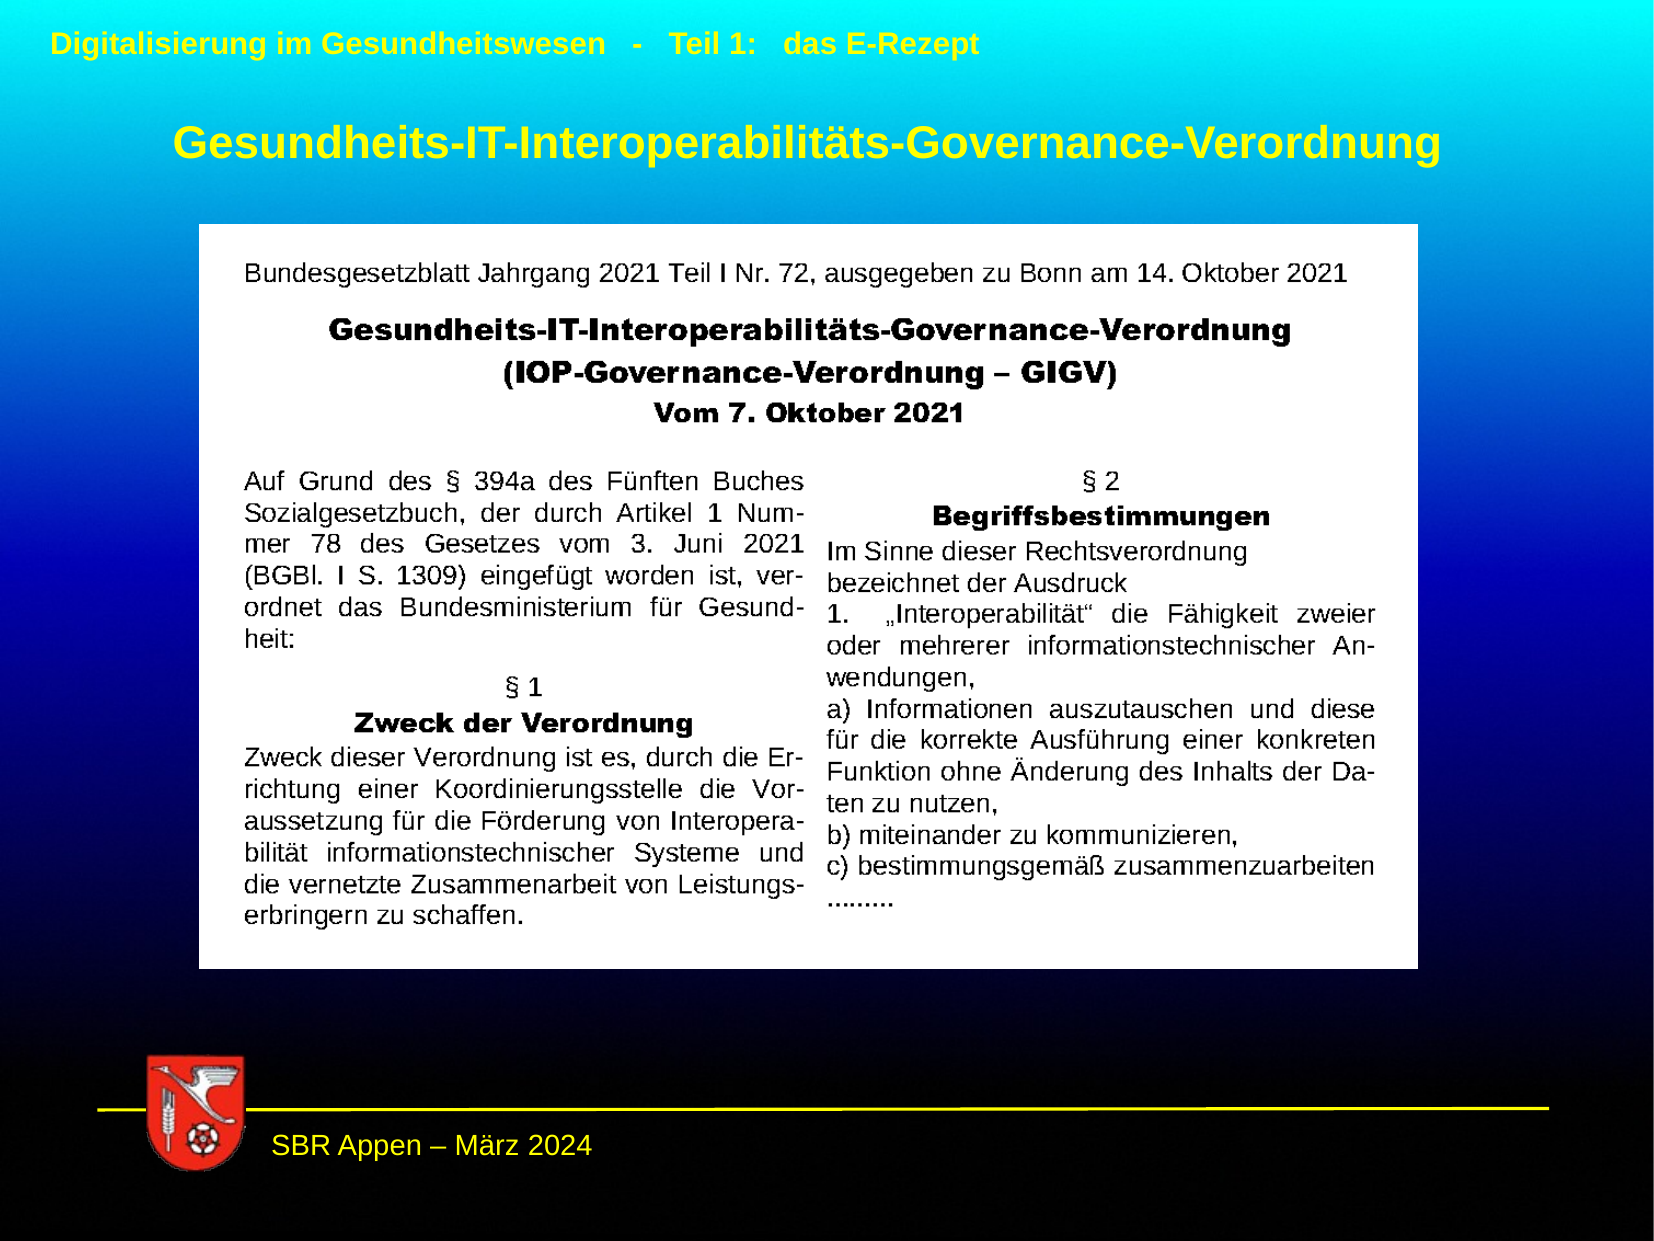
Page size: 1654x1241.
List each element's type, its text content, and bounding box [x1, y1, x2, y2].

picture [0, 225, 1654, 1241]
text_box Gesundheits-IT-Interoperabilitäts-Governance-Verordnung [157, 110, 1471, 178]
text_box SBR Appen – März 2024 [256, 1121, 760, 1170]
text_box Digitalisierung im Gesundheitswesen - Teil 1: das E-Rezept [35, 19, 1049, 71]
picture [0, 0, 1654, 142]
